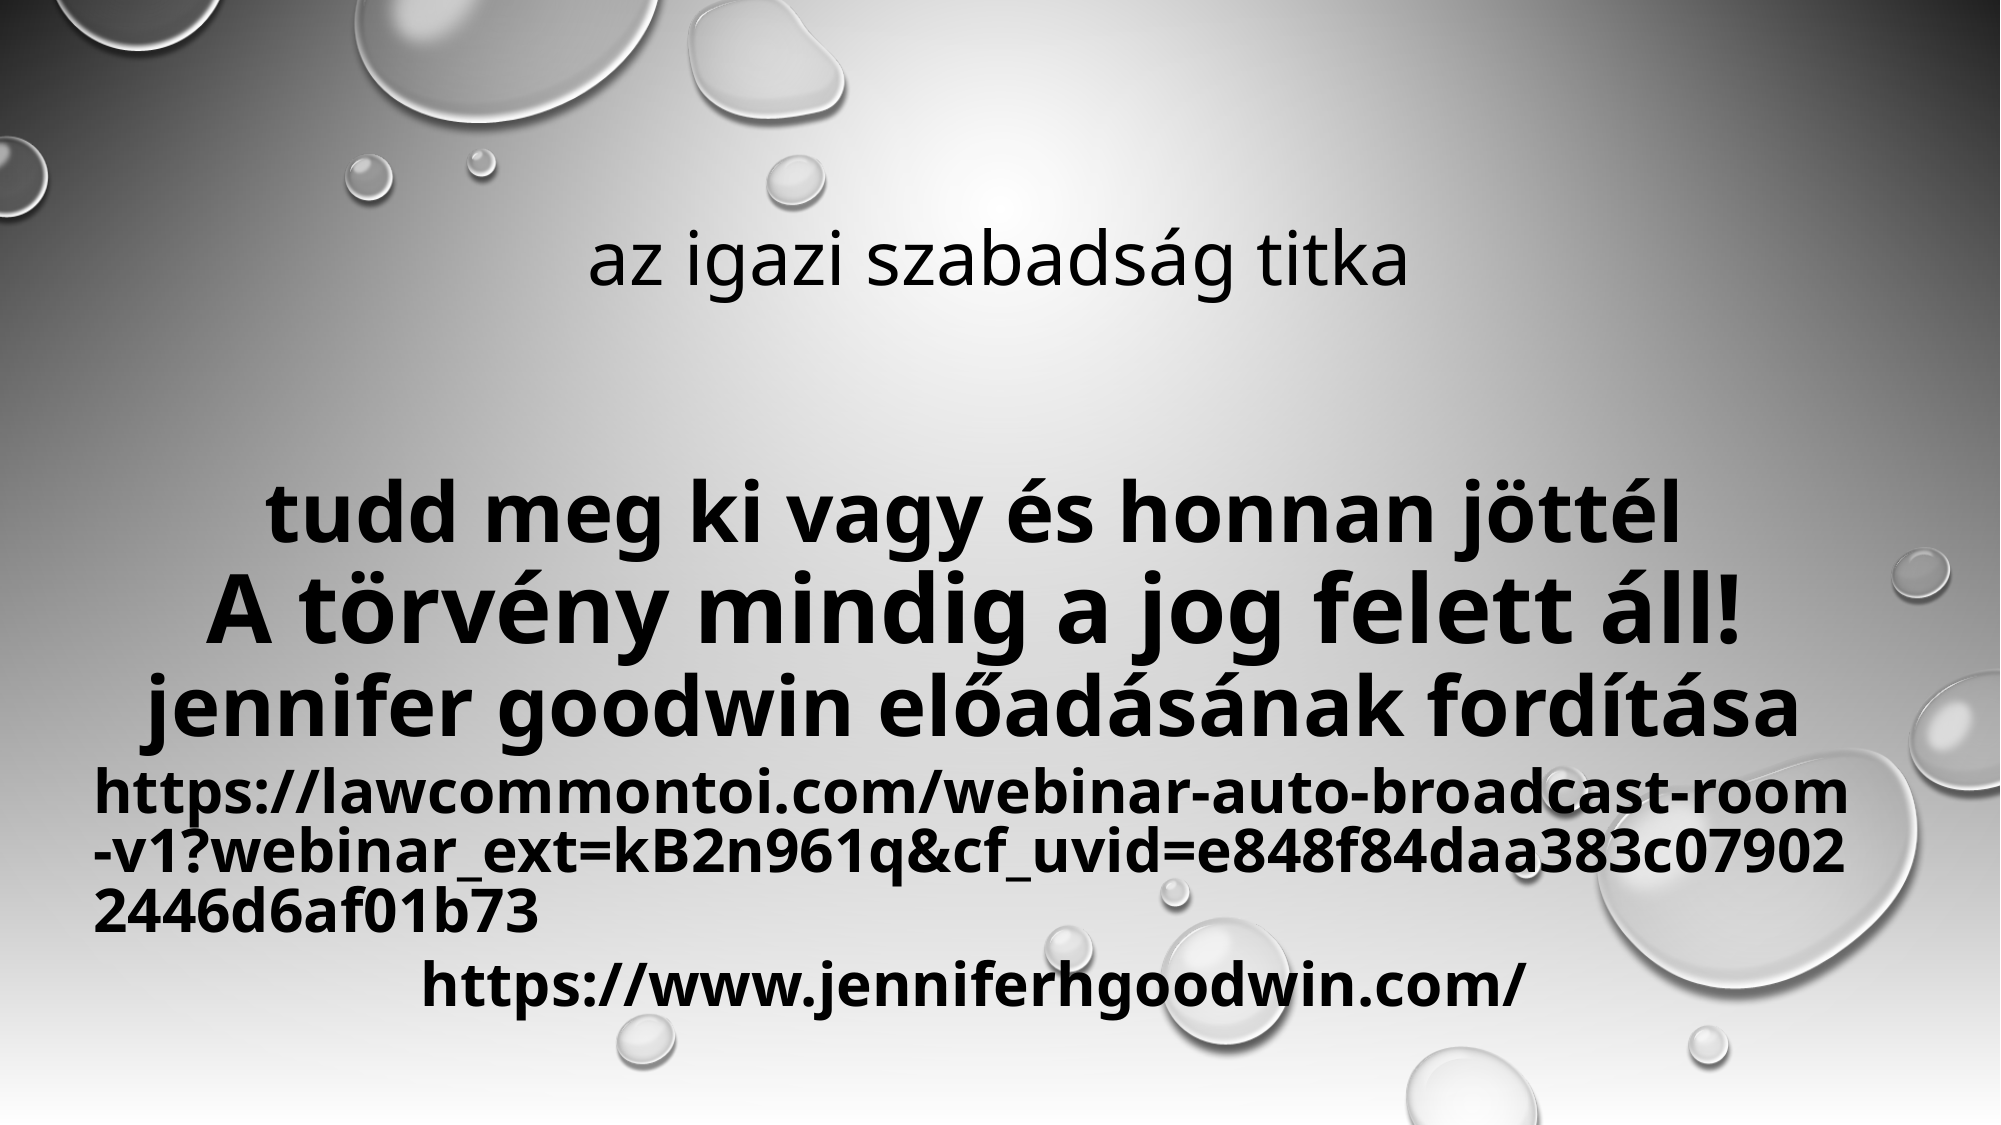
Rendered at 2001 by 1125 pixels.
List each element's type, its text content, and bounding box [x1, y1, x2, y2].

picture [0, 0, 2000, 1125]
title az igazi szabadság titka [287, 213, 1713, 463]
subtitle tudd meg ki vagy és honnan jöttél A törvény mindig a jog felett áll! jennifer goodwin előadásának fordítása https://lawcommontoi.com/webinar-auto-broadcast-room-v1?webinar_ext=kB2n961q&cf_uvid=e848f84daa383c079022446d6af01b73 https://www.jenniferhgoodwin.com/ [78, 463, 1872, 863]
